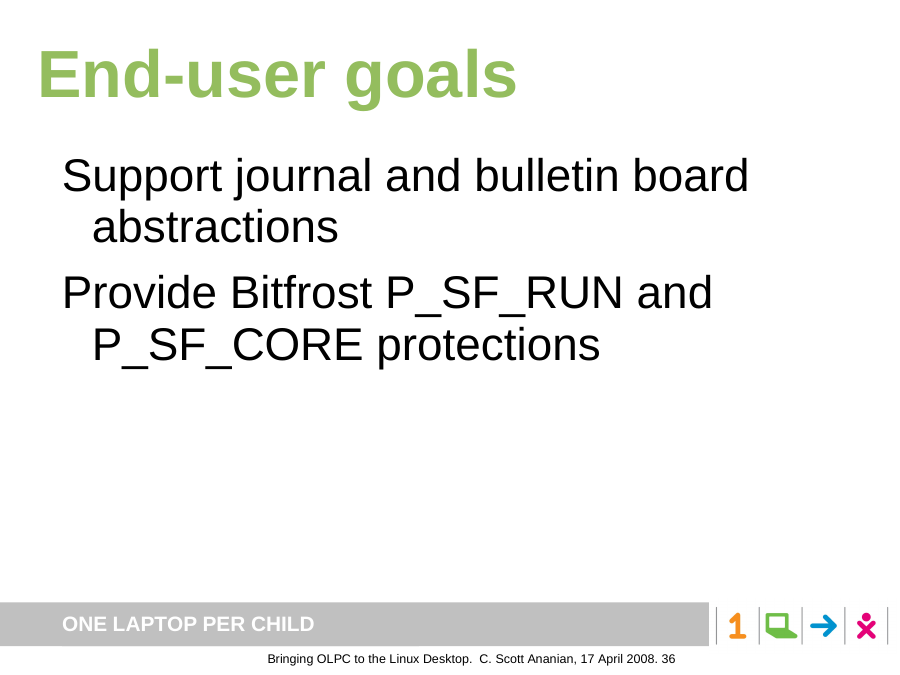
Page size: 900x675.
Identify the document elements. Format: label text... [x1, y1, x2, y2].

picture [844, 598, 897, 654]
title End-user goals [37, 37, 856, 225]
list Support journal and bulletin board abstractions Provide Bitfrost P_SF_RUN and P_SF_CORE protections [61, 150, 844, 675]
